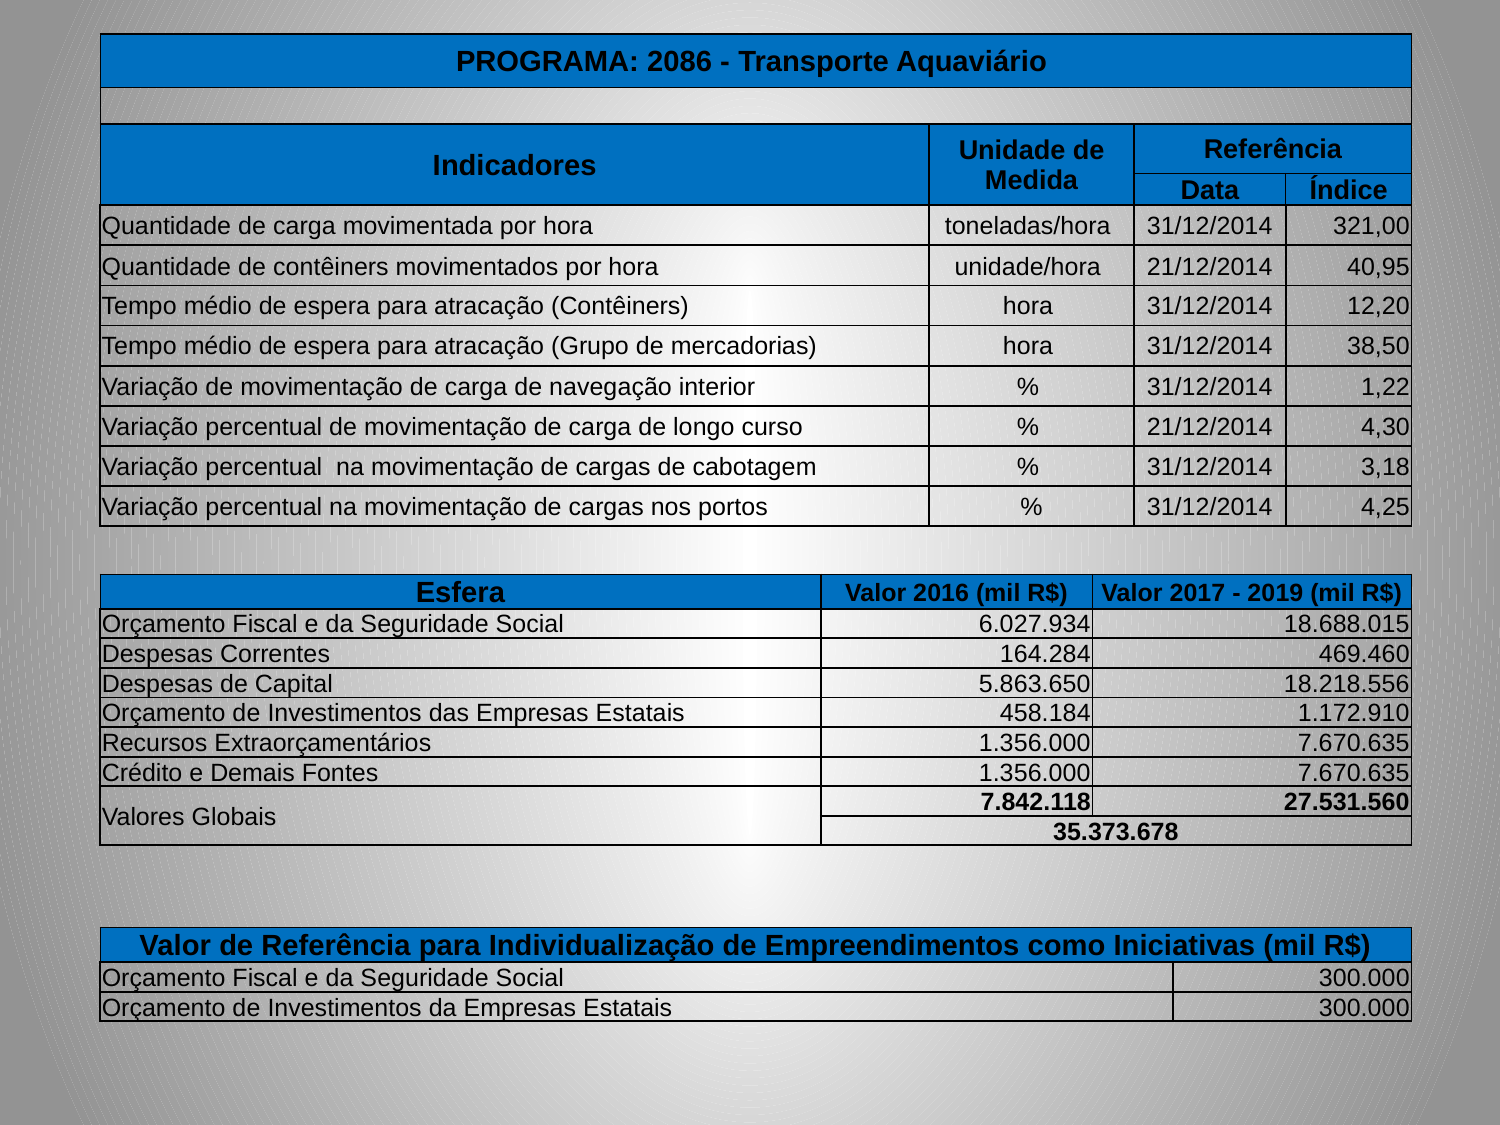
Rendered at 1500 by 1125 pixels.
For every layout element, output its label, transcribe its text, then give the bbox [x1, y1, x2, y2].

table_cell 5.863.650 [822, 669, 1092, 697]
table_cell Orçamento Fiscal e da Seguridade Social [101, 610, 820, 637]
table_cell % [930, 407, 1133, 445]
table_cell 38,50 [1287, 326, 1411, 365]
table_cell 7.842.118 [822, 787, 1092, 815]
table_cell 12,20 [1287, 286, 1411, 325]
table_cell 31/12/2014 [1135, 286, 1285, 325]
table_cell Variação de movimentação de carga de navegação interior [101, 367, 928, 405]
table_cell 300.000 [1174, 993, 1411, 1020]
table_cell Despesas de Capital [101, 669, 820, 697]
table_cell Orçamento de Investimentos das Empresas Estatais [101, 698, 820, 726]
table_cell Orçamento Fiscal e da Seguridade Social [101, 963, 1172, 991]
table_cell unidade/hora [930, 246, 1133, 285]
table_cell 31/12/2014 [1135, 487, 1285, 525]
table_cell 1.172.910 [1093, 698, 1411, 726]
table_cell Recursos Extraorçamentários [101, 728, 820, 756]
table_cell Variação percentual na movimentação de cargas de cabotagem [101, 447, 928, 485]
table_cell 21/12/2014 [1135, 246, 1285, 285]
table_cell 469.460 [1093, 639, 1411, 667]
table_cell 4,25 [1287, 487, 1411, 525]
table_cell % [930, 367, 1133, 405]
table_header Valor de Referência para Individualização de Empreendimentos como Iniciativas (mil R$) [101, 928, 1411, 961]
table_cell 7.670.635 [1093, 728, 1411, 756]
table_cell [101, 88, 1411, 123]
table_cell Referência [1135, 125, 1411, 173]
table_cell Data [1135, 174, 1285, 204]
table_cell 321,00 [1287, 206, 1411, 244]
table_cell Orçamento de Investimentos da Empresas Estatais [101, 993, 1172, 1020]
table_cell 164.284 [822, 639, 1092, 667]
table_cell 1.356.000 [822, 758, 1092, 785]
table_cell 35.373.678 [822, 817, 1411, 844]
table_cell Indicadores [101, 125, 928, 204]
table_cell 40,95 [1287, 246, 1411, 285]
table_cell Quantidade de carga movimentada por hora [101, 206, 928, 244]
table_header PROGRAMA: 2086 - Transporte Aquaviário [101, 35, 1411, 87]
table_cell Crédito e Demais Fontes [101, 758, 820, 785]
table_cell Unidade de Medida [930, 125, 1133, 204]
table_header Valor 2017 - 2019 (mil R$) [1093, 575, 1411, 608]
table_cell 6.027.934 [822, 610, 1092, 637]
table_cell Índice [1286, 174, 1411, 204]
table_cell Tempo médio de espera para atracação (Contêiners) [101, 286, 928, 325]
table_cell 31/12/2014 [1135, 447, 1285, 485]
table_cell Tempo médio de espera para atracação (Grupo de mercadorias) [101, 326, 928, 365]
table_header Esfera [101, 575, 820, 608]
table_cell 31/12/2014 [1135, 326, 1285, 365]
table_cell hora [930, 326, 1133, 365]
table_cell 31/12/2014 [1135, 367, 1285, 405]
table_cell 7.670.635 [1093, 758, 1411, 785]
table_cell 458.184 [822, 698, 1092, 726]
table_cell 4,30 [1287, 407, 1411, 445]
table_header Valor 2016 (mil R$) [822, 575, 1092, 608]
table_cell 18.688.015 [1093, 610, 1411, 637]
table_cell 27.531.560 [1093, 787, 1411, 815]
table_cell % [930, 487, 1133, 525]
table_cell 18.218.556 [1093, 669, 1411, 697]
table_cell 300.000 [1174, 963, 1411, 991]
table_cell Despesas Correntes [101, 639, 820, 667]
table_cell % [930, 447, 1133, 485]
table_cell 1.356.000 [822, 728, 1092, 756]
table_cell Valores Globais [101, 787, 820, 844]
table_cell Variação percentual de movimentação de carga de longo curso [101, 407, 928, 445]
table_cell hora [930, 286, 1133, 325]
table_cell Quantidade de contêiners movimentados por hora [101, 246, 928, 285]
table_cell 21/12/2014 [1135, 407, 1285, 445]
table_cell toneladas/hora [930, 206, 1133, 244]
table_cell 31/12/2014 [1135, 206, 1285, 244]
table_cell Variação percentual na movimentação de cargas nos portos [101, 487, 928, 525]
table_cell 1,22 [1287, 367, 1411, 405]
table_cell 3,18 [1287, 447, 1411, 485]
